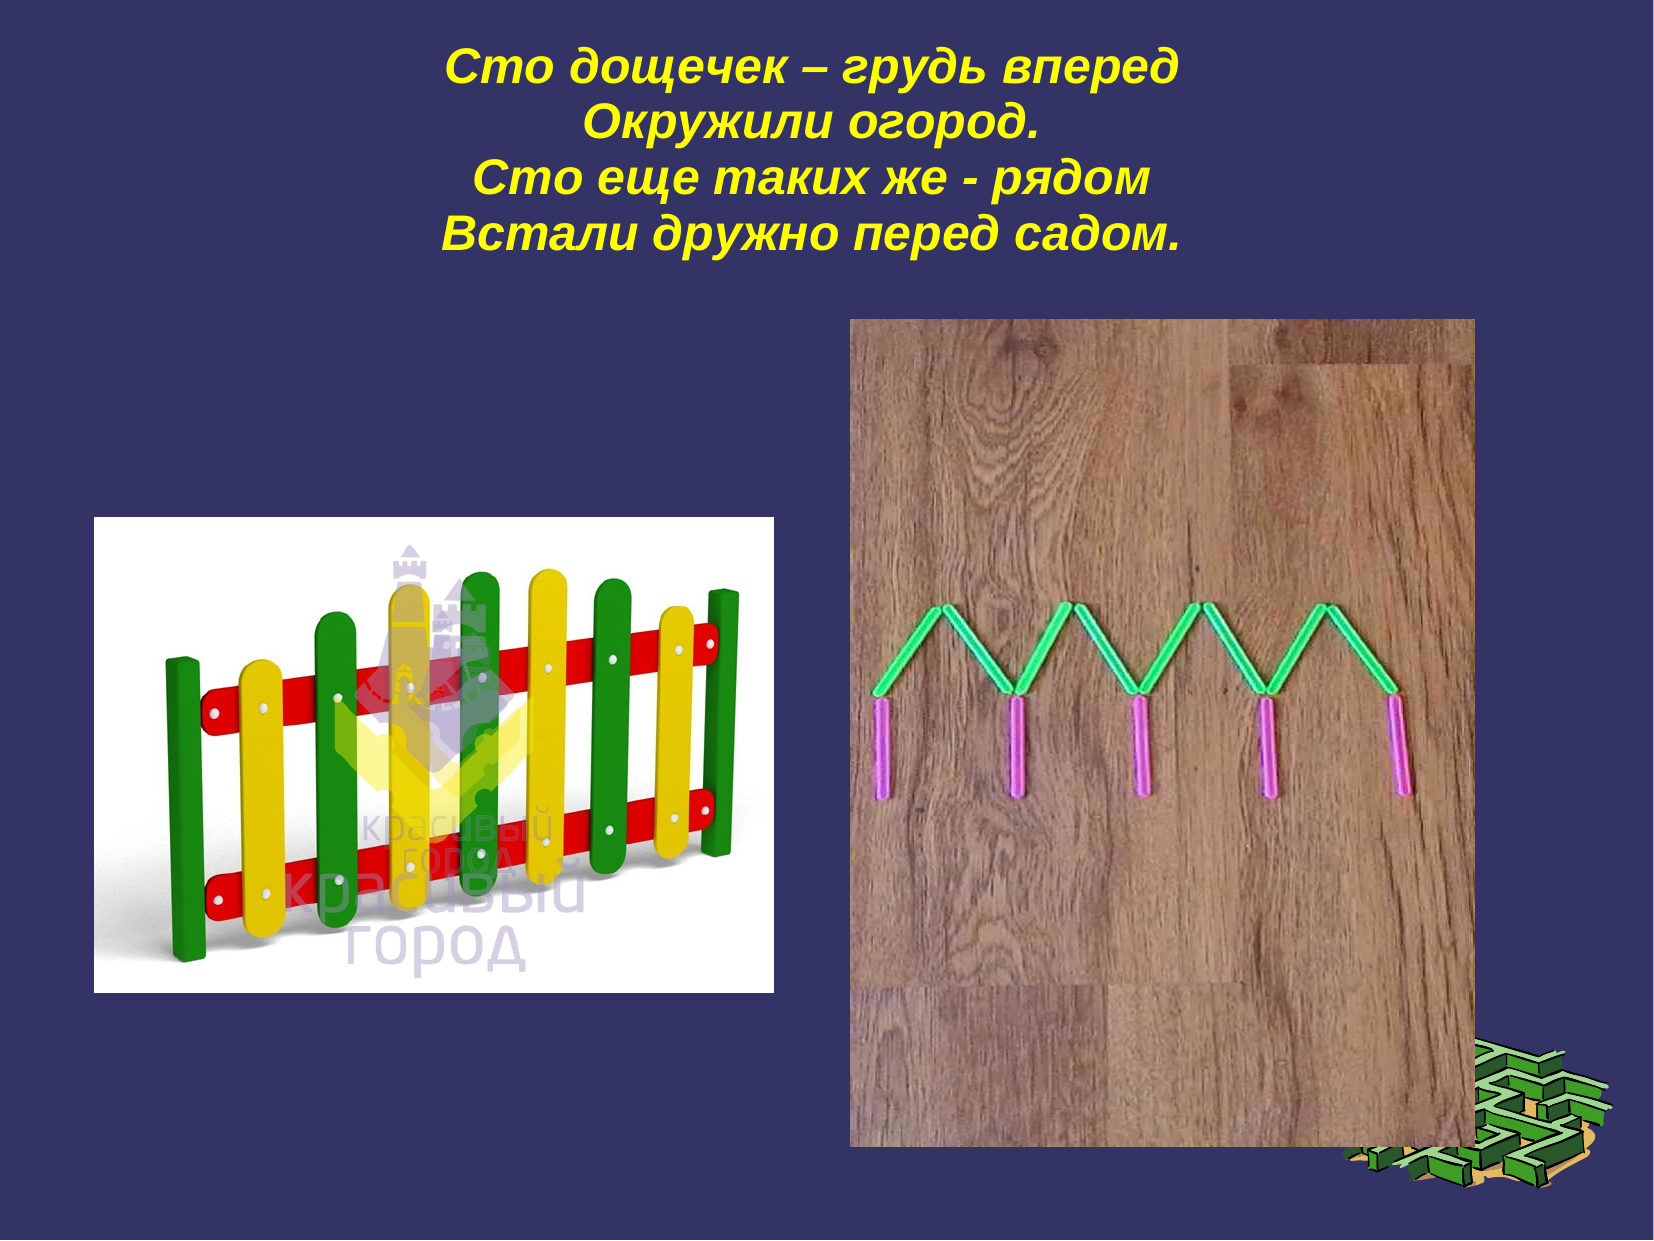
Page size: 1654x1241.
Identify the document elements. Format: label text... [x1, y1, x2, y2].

title Сто дощечек – грудь вперед Окружили огород. Сто еще таких же - рядом Встали дружно перед садом. [106, 35, 1519, 264]
picture [94, 517, 774, 993]
picture [850, 319, 1475, 1147]
